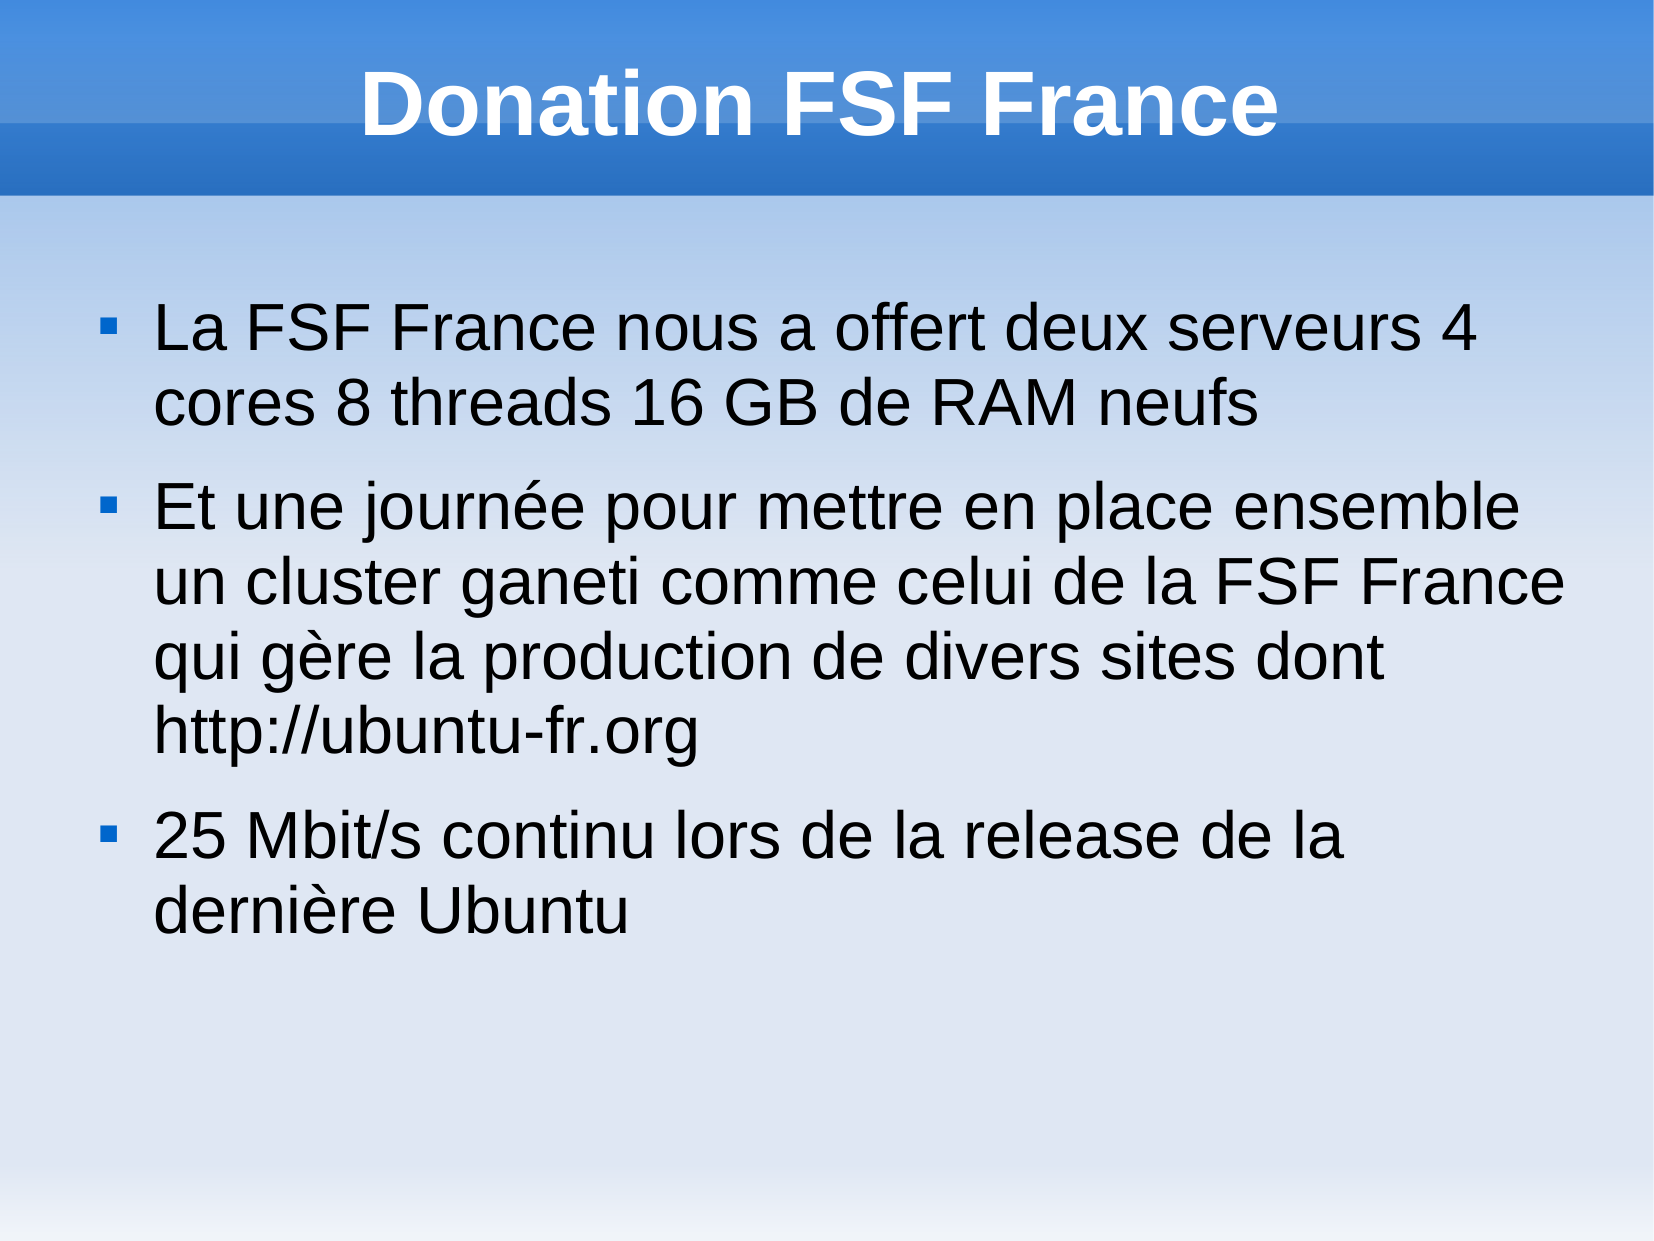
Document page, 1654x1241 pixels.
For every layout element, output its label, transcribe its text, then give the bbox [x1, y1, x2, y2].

list La FSF France nous a offert deux serveurs 4 cores 8 threads 16 GB de RAM neufs Et une journée pour mettre en place ensemble un cluster ganeti comme celui de la FSF France qui gère la production de divers sites dont http://ubuntu-fr.org 25 Mbit/s continu lors de la release de la dernière Ubuntu [82, 290, 1571, 1094]
picture [0, 0, 1654, 1241]
title Donation FSF France [76, 7, 1565, 200]
